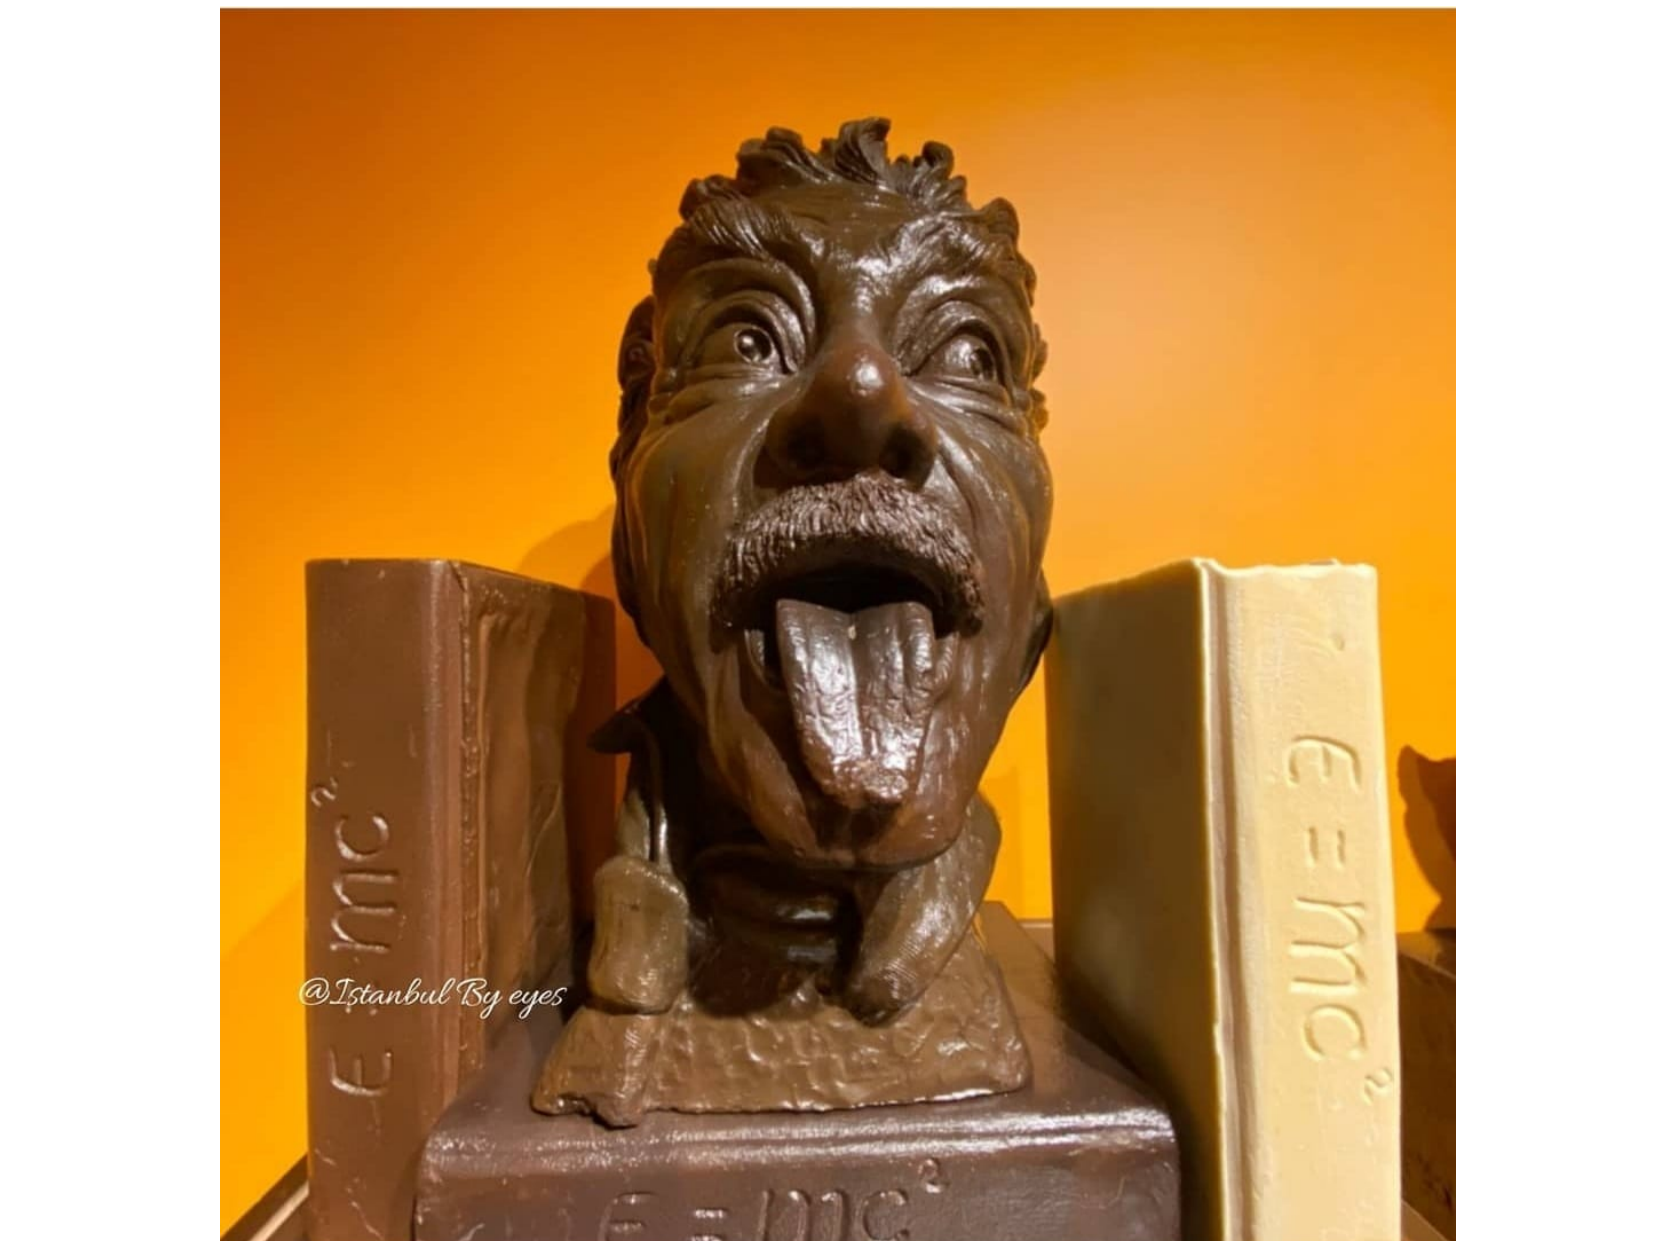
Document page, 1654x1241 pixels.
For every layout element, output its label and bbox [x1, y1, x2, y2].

picture [220, 7, 1456, 1241]
